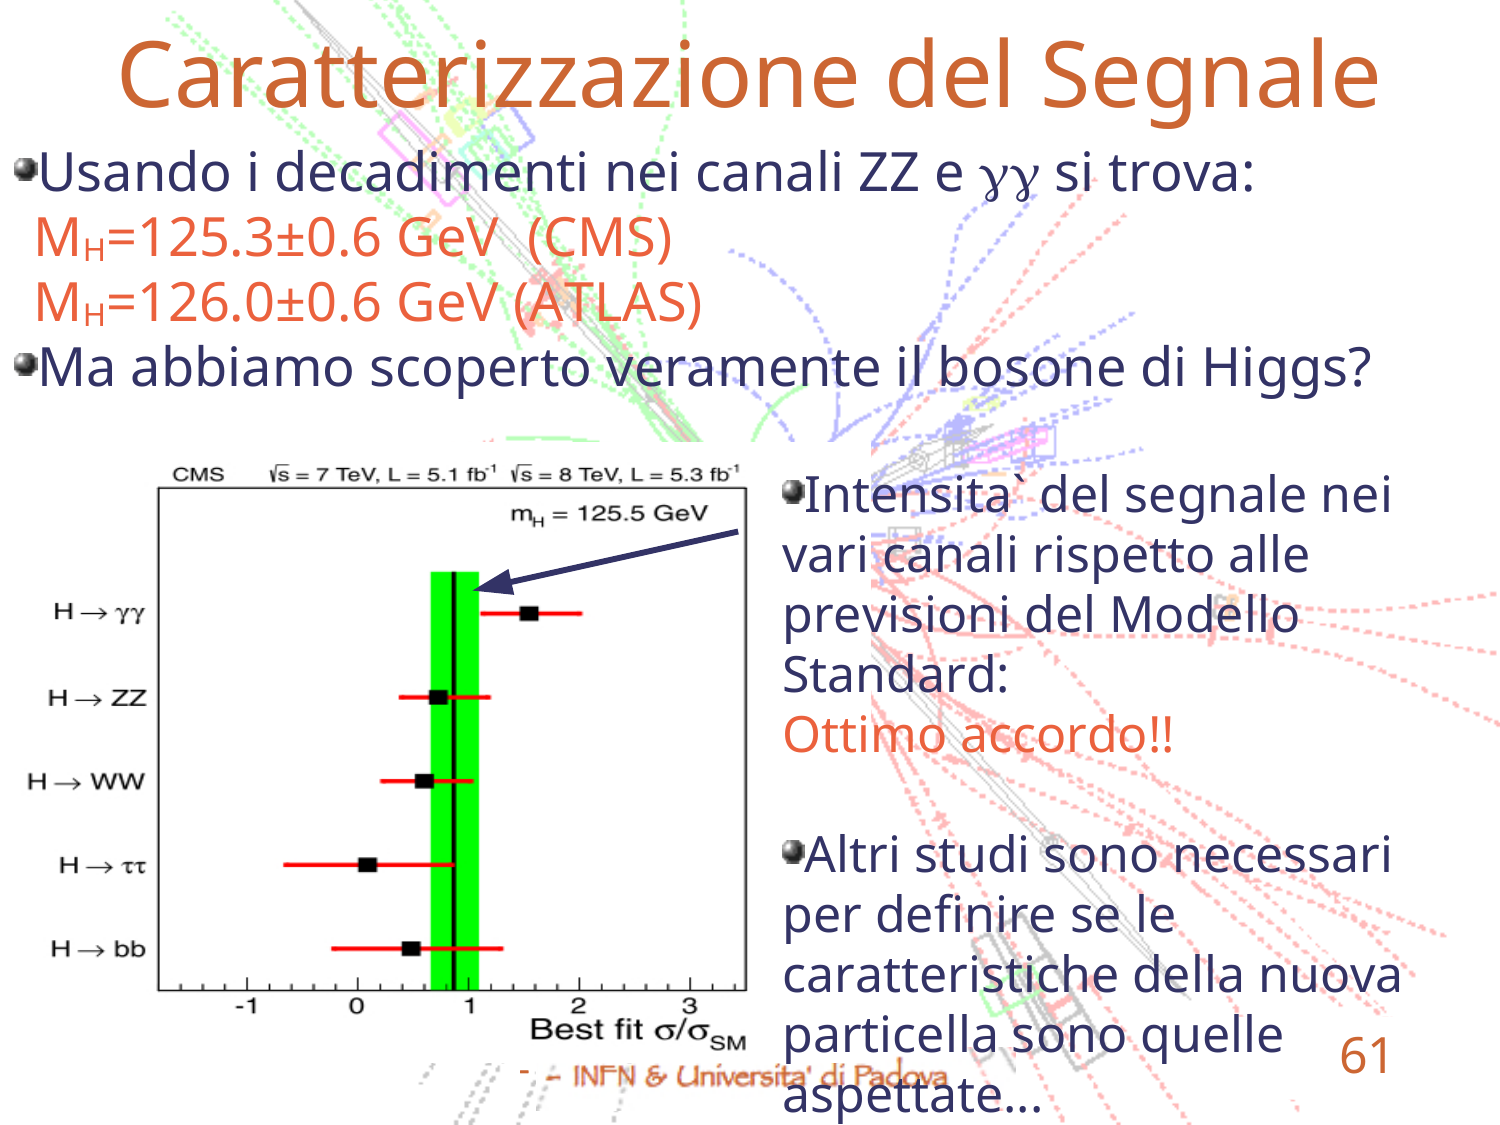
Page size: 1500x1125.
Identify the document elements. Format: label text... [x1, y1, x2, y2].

picture [0, 441, 1500, 1125]
title Caratterizzazione del Segnale [37, 3, 1463, 129]
text_box Usando i decadimenti nei canali ZZ e γγ si trova: MH=125.3±0.6 GeV (CMS) MH=126.0±0.6 GeV (ATLAS) Ma abbiamo scoperto veramente il bosone di Higgs? [0, 129, 1500, 441]
text_box Intensita` del segnale nei vari canali rispetto alle previsioni del Modello Standard: Ottimo accordo!! Altri studi sono necessari per definire se le caratteristiche della nuova particella sono quelle aspettate... [767, 454, 1489, 1010]
picture [0, 0, 1500, 129]
